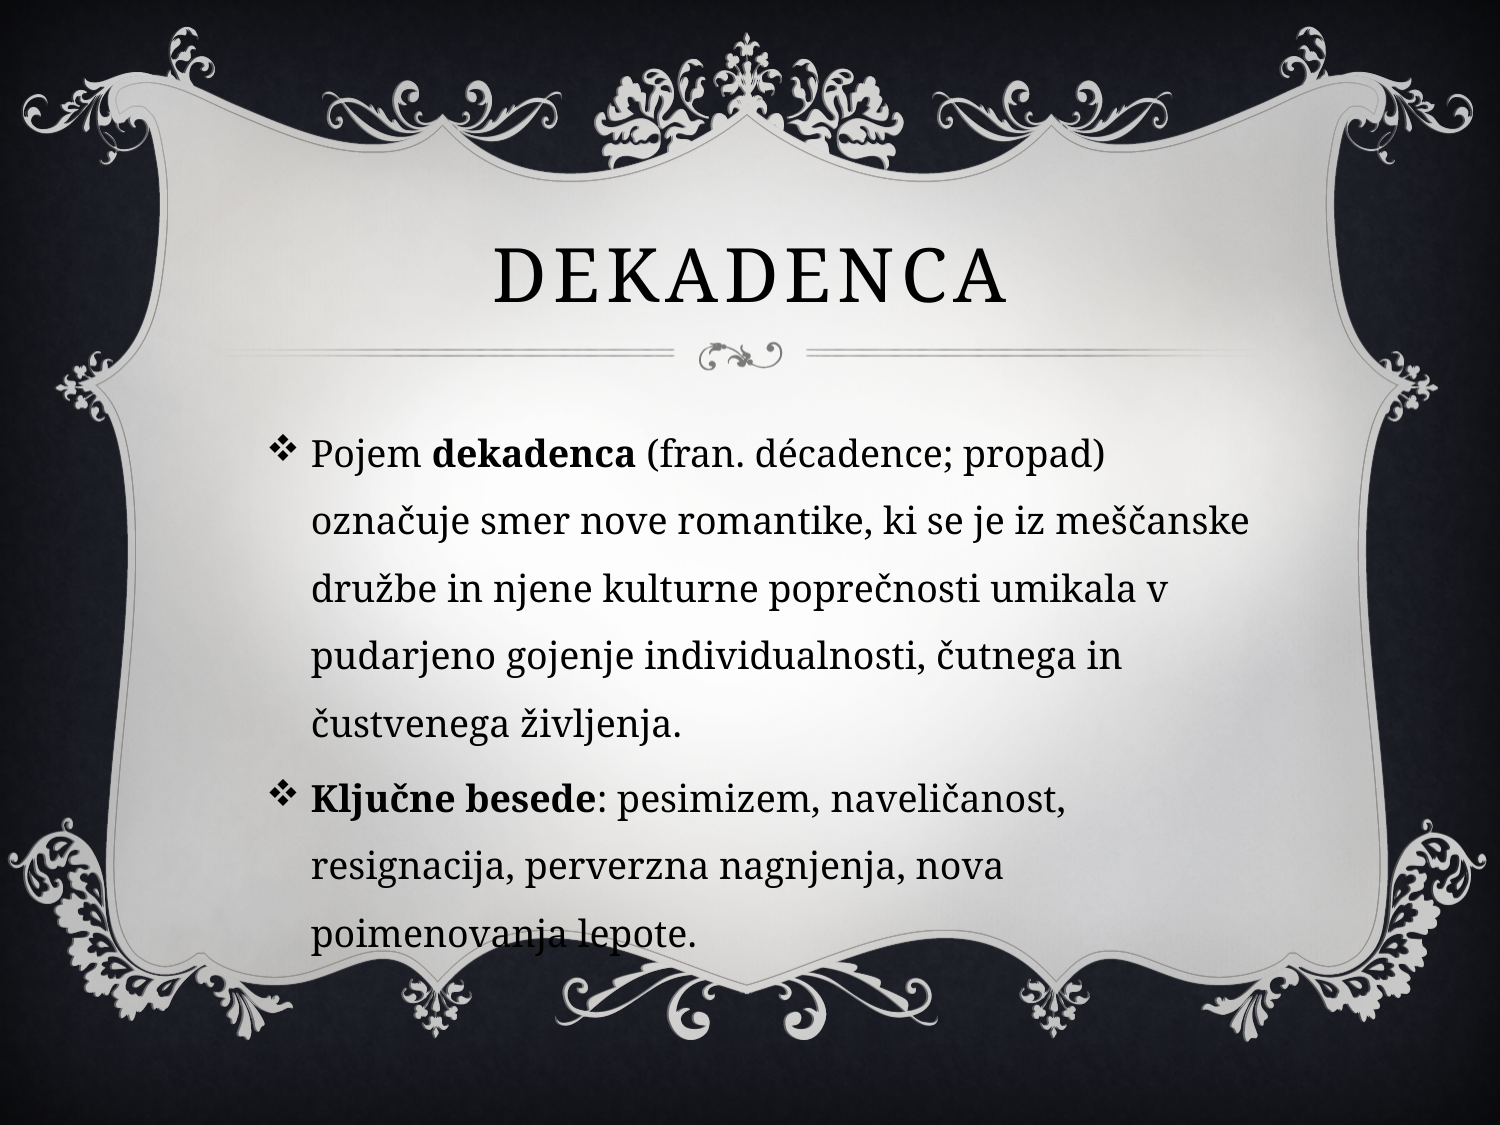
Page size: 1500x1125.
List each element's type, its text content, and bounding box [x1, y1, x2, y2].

title dekadenca [225, 212, 1275, 325]
list Pojem dekadenca (fran. décadence; propad) označuje smer nove romantike, ki se je iz meščanske družbe in njene kulturne poprečnosti umikala v pudarjeno gojenje individualnosti, čutnega in čustvenega življenja. Ključne besede: pesimizem, naveličanost, resignacija, perverzna nagnjenja, nova poimenovanja lepote. [225, 399, 1275, 900]
picture [0, 0, 1500, 1125]
